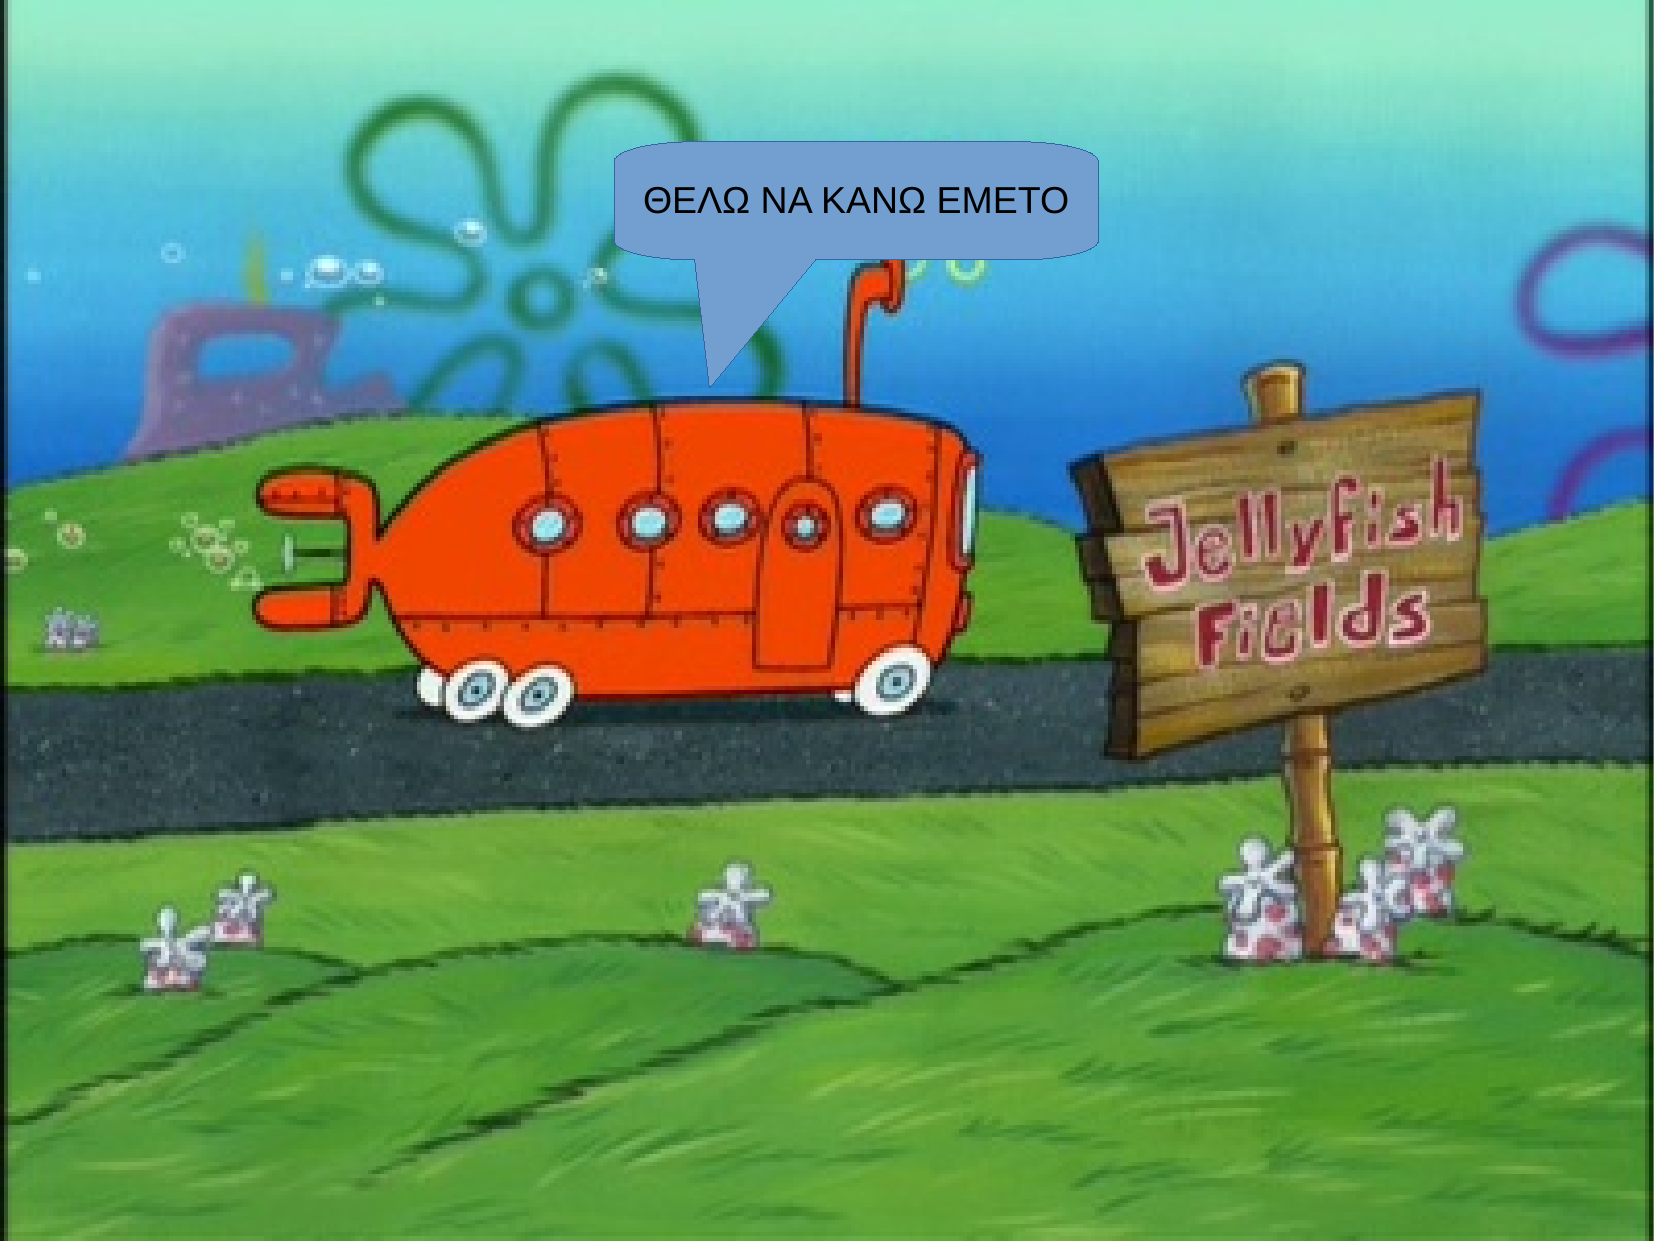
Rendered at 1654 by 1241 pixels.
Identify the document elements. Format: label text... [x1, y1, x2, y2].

text_box ΘΕΛΩ ΝΑ ΚΑΝΩ ΕΜΕΤΟ [614, 141, 1099, 388]
picture [0, 0, 1654, 1241]
